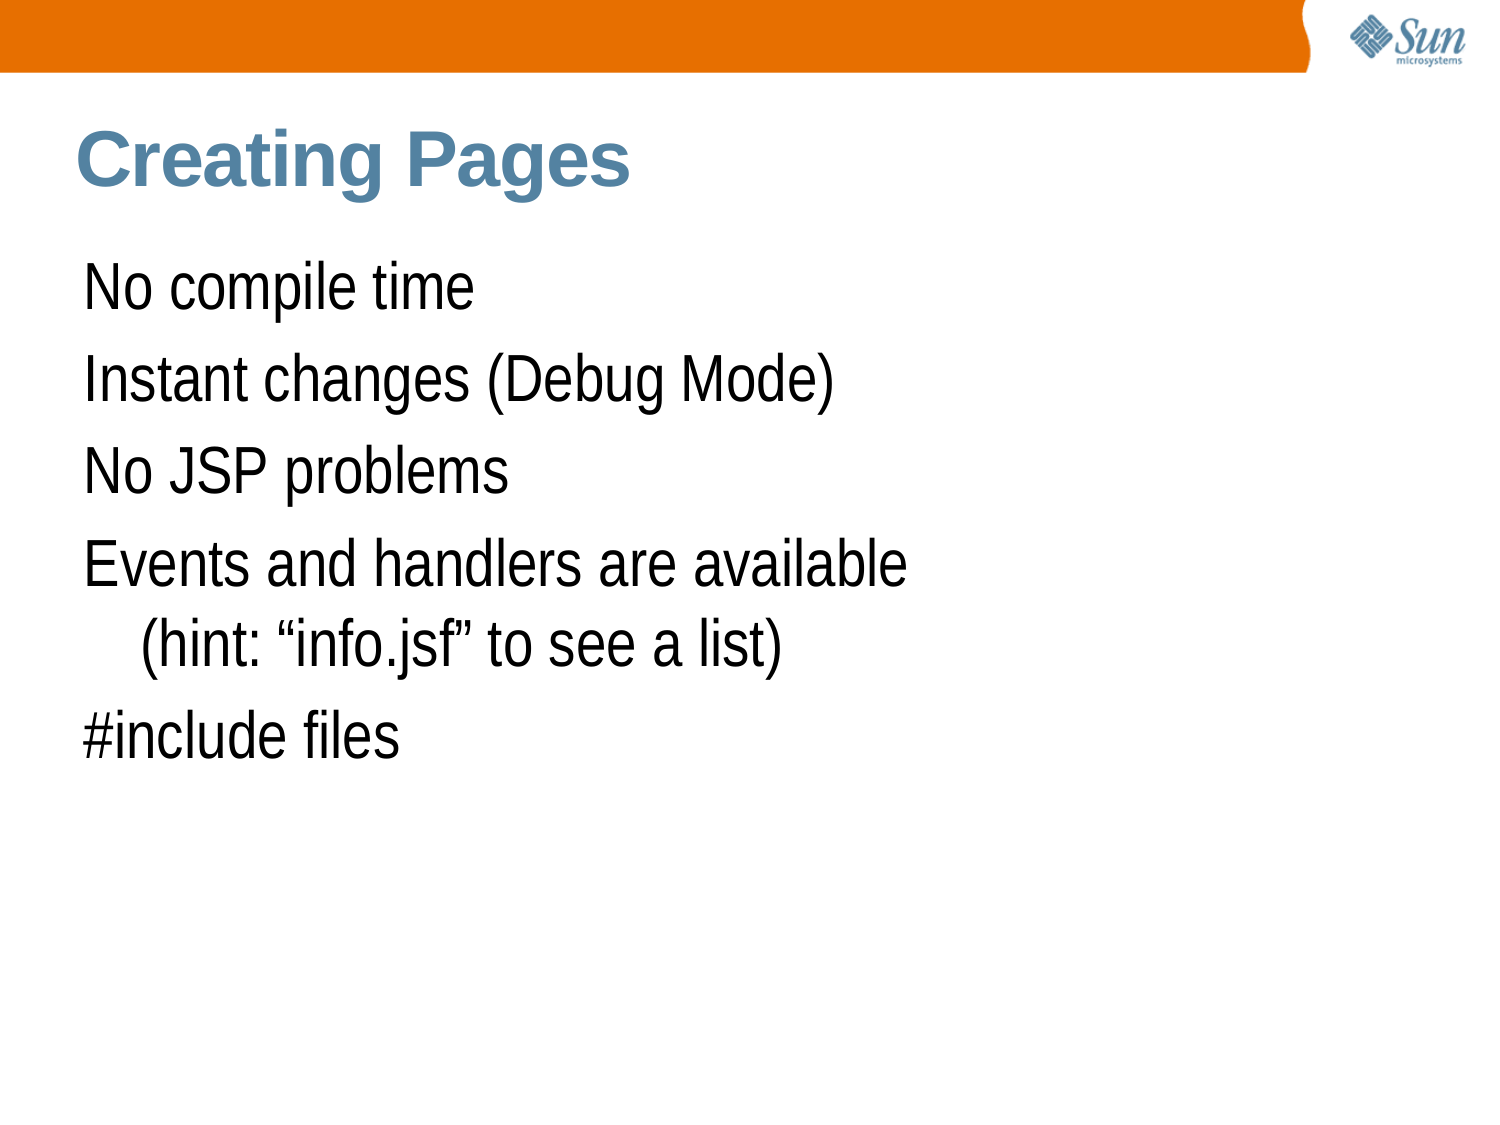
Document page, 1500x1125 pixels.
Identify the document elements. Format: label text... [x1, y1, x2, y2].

list No compile time Instant changes (Debug Mode) No JSP problems Events and handlers are available (hint: “info.jsf” to see a list) #include files [64, 257, 1402, 1017]
title Creating Pages [75, 122, 1437, 227]
picture [0, 0, 1500, 75]
